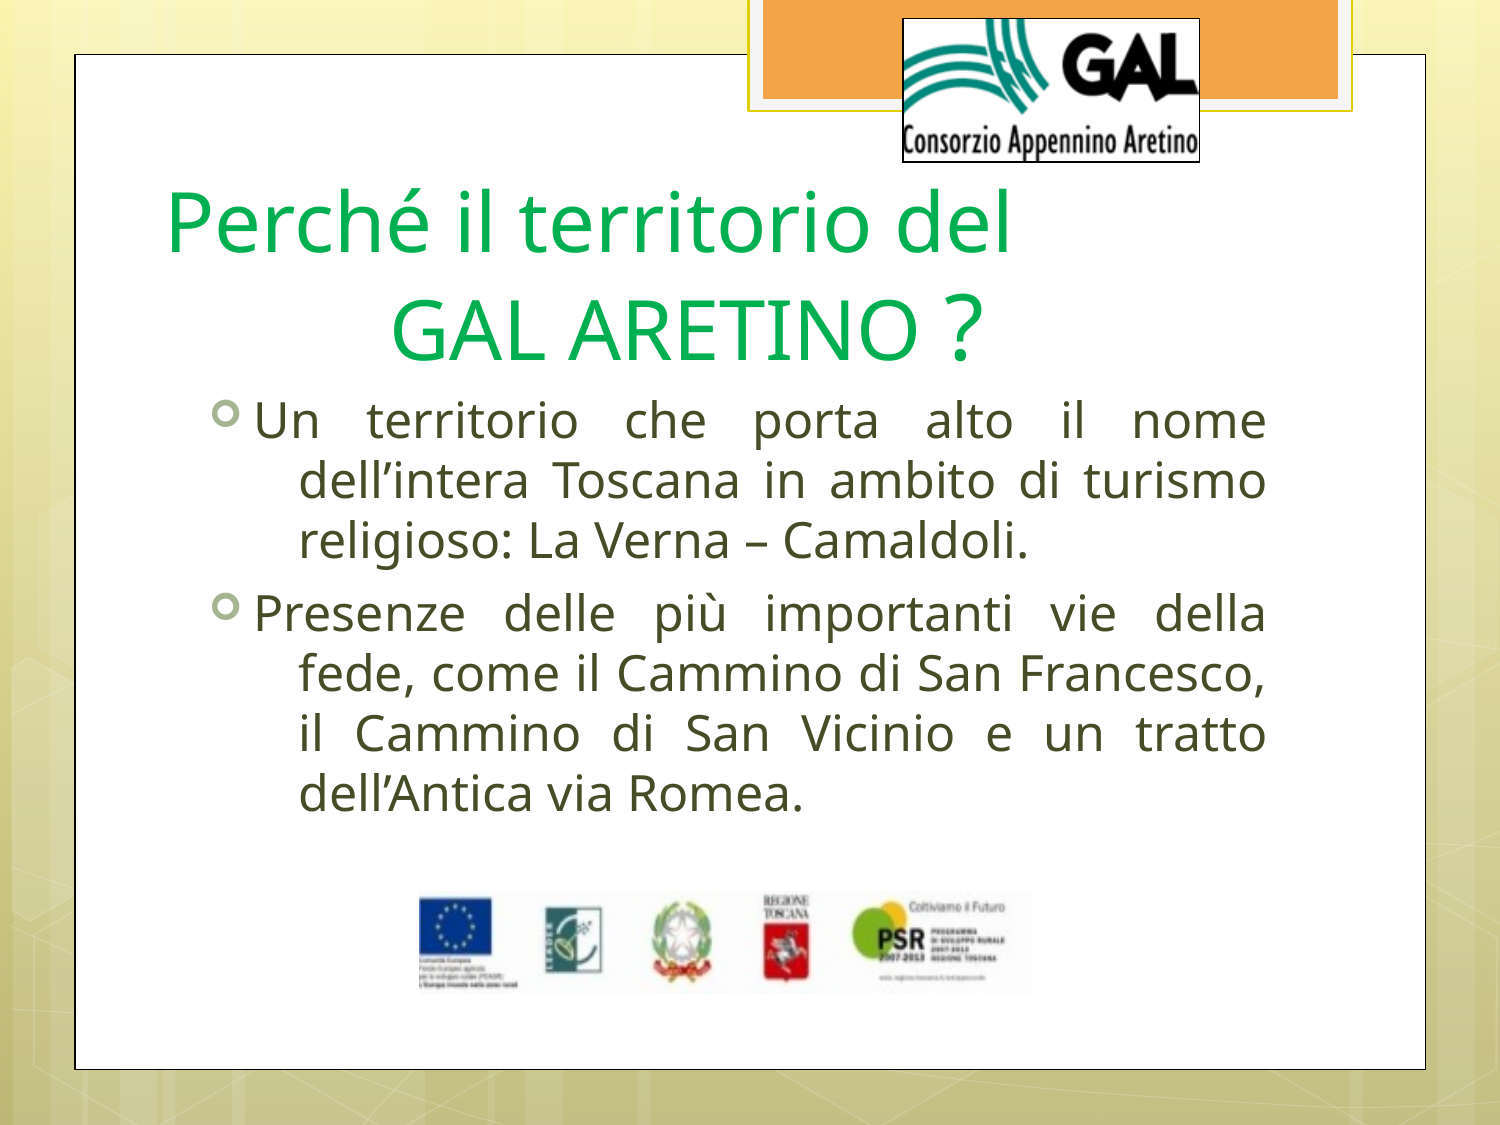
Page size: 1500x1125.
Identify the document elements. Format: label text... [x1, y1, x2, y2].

picture [903, 19, 1199, 162]
title Perché il territorio del GAL ARETINO ? [149, 161, 1302, 369]
list Un territorio che porta alto il nome dell’intera Toscana in ambito di turismo religioso: La Verna – Camaldoli. Presenze delle più importanti vie della fede, come il Cammino di San Francesco, il Cammino di San Vicinio e un tratto dell’Antica via Romea. [171, 381, 1283, 957]
picture [419, 892, 1033, 994]
